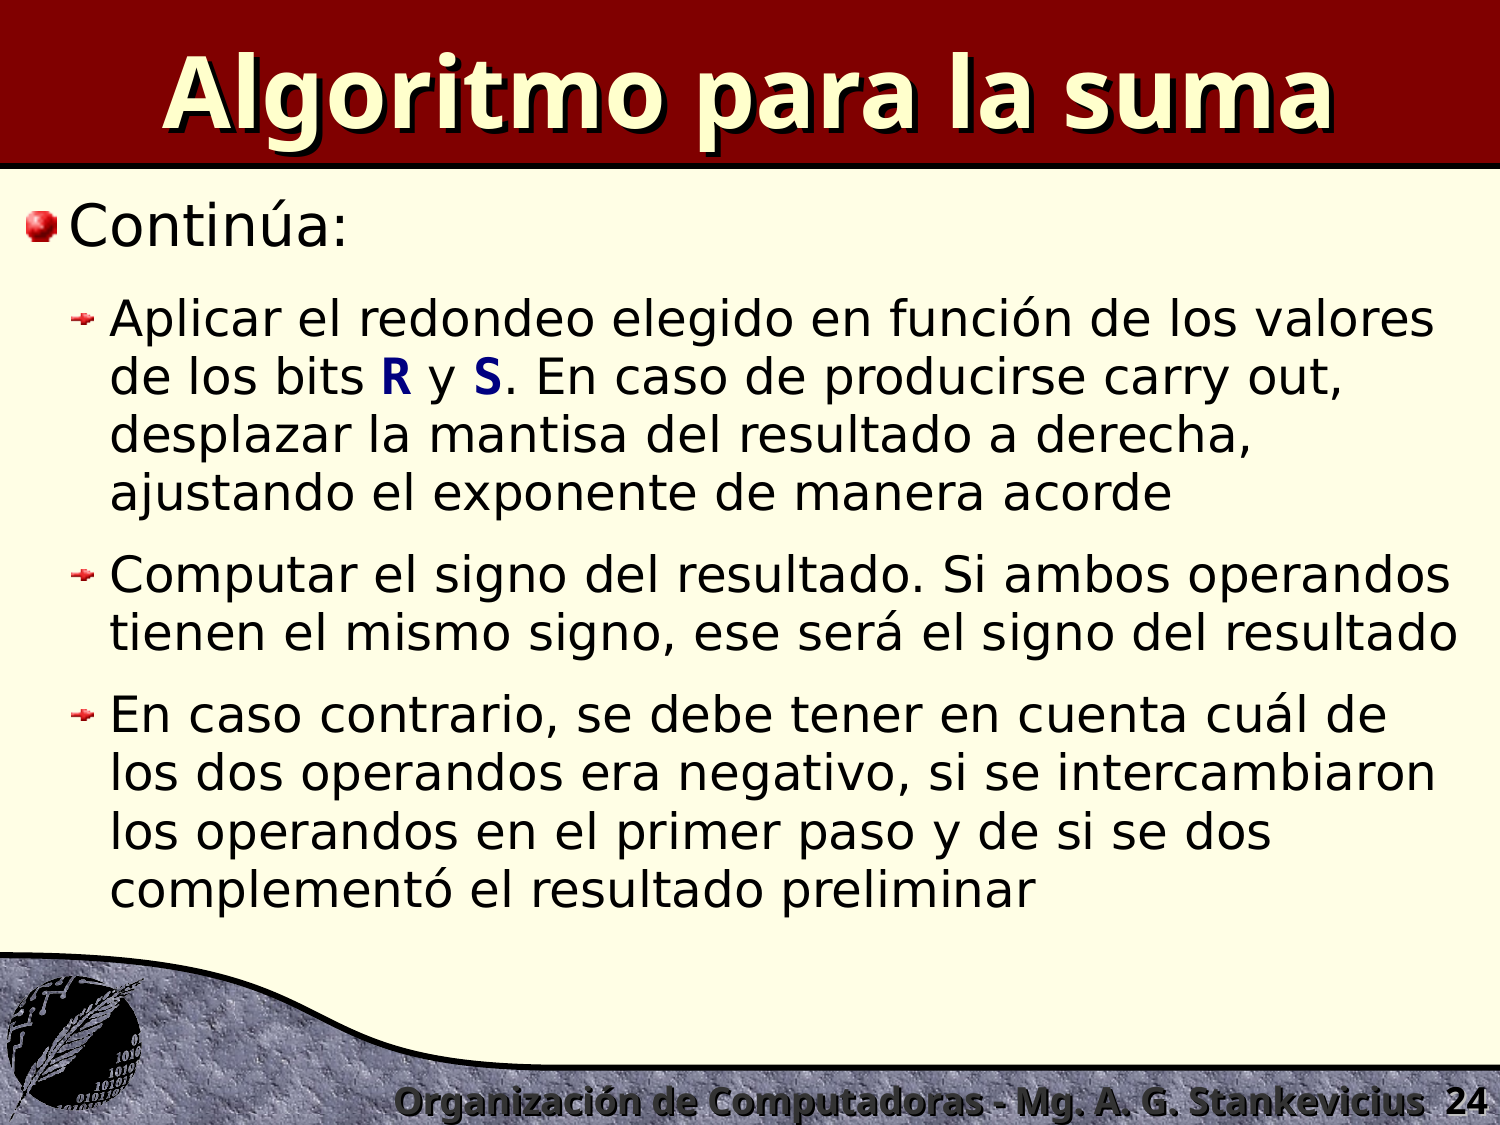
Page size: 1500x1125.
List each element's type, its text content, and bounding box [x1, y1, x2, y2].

picture [0, 959, 1500, 1125]
title Algoritmo para la suma [15, 5, 1485, 160]
picture [448, 1100, 455, 1110]
picture [802, 1100, 806, 1110]
picture [1058, 1100, 1065, 1110]
list Continúa: Aplicar el redondeo elegido en función de los valores de los bits R y S. En caso de producirse carry out, desplazar la mantisa del resultado a derecha, ajustando el exponente de manera acorde Computar el signo del resultado. Si ambos operandos tienen el mismo signo, ese será el signo del resultado En caso contrario, se debe tener en cuenta cuál de los dos operandos era negativo, si se intercambiaron los operandos en el primer paso y de si se dos complementó el resultado preliminar [11, 192, 1486, 935]
